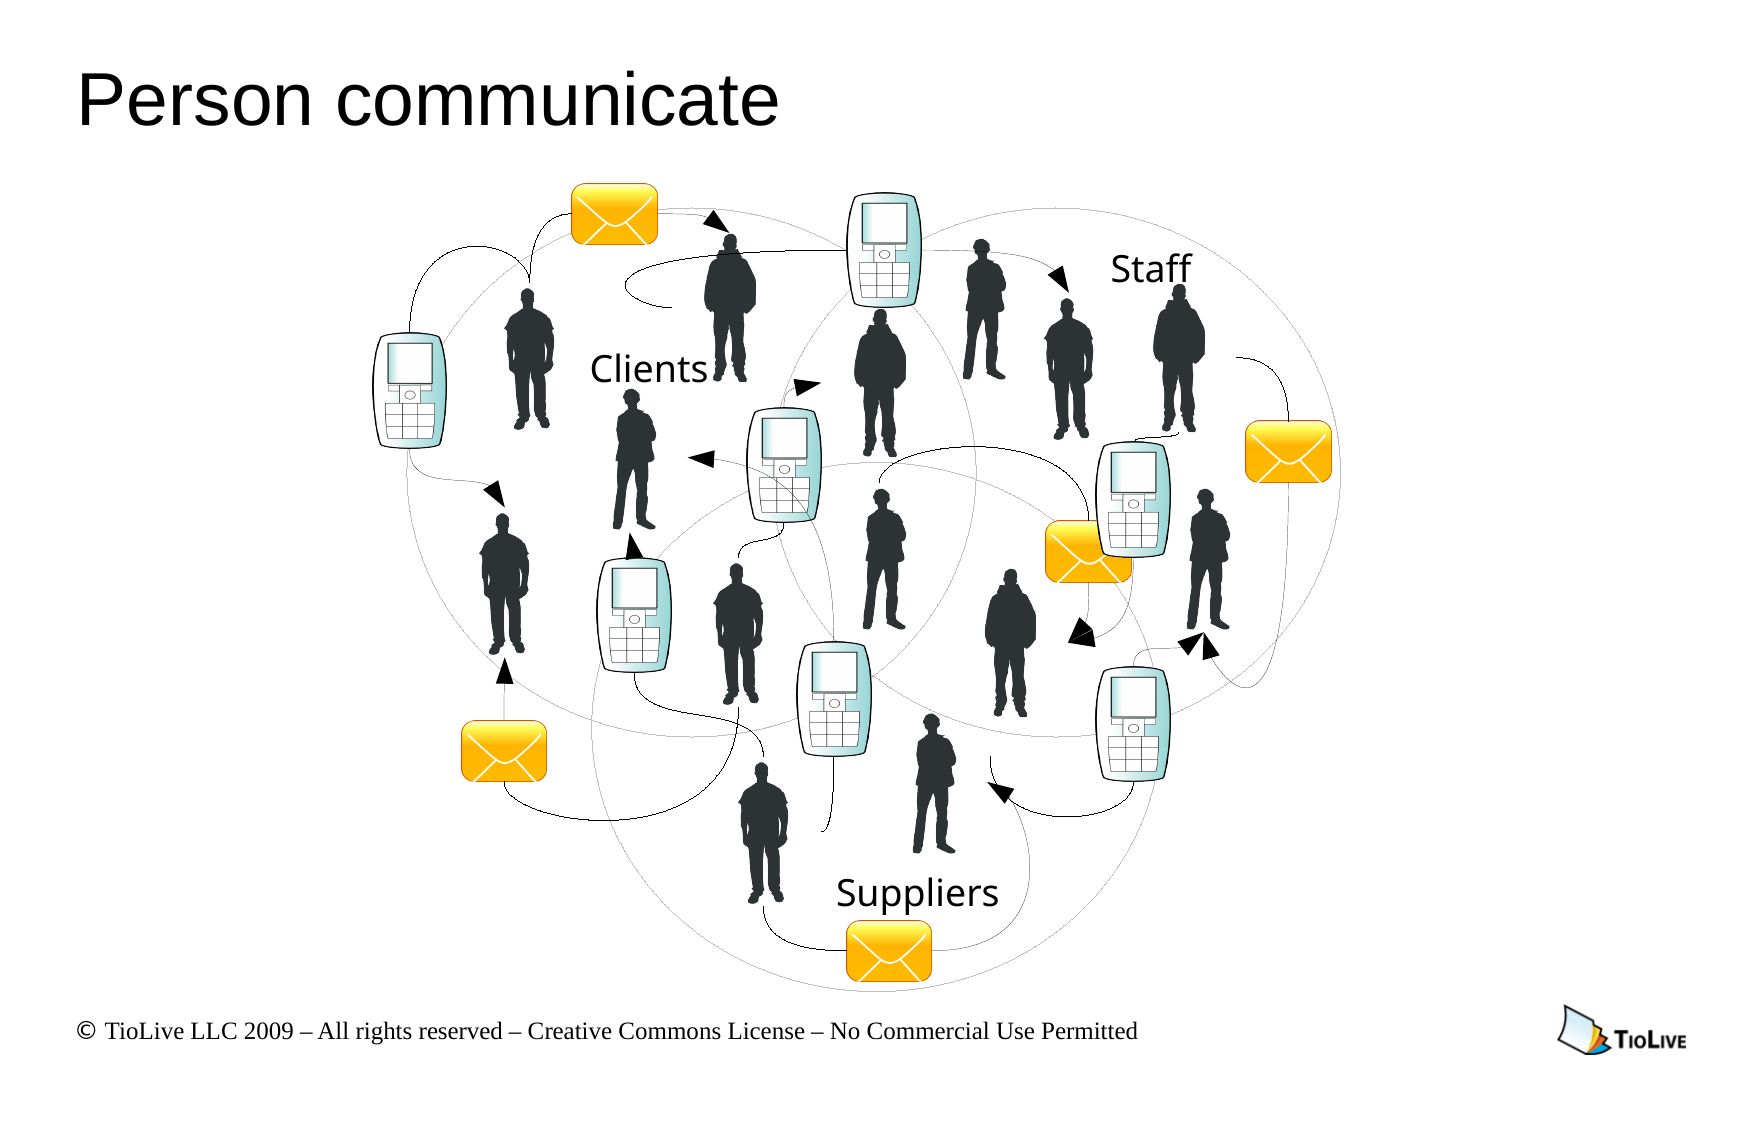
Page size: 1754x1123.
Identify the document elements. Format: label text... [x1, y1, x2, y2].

picture [596, 557, 672, 673]
picture [846, 920, 932, 982]
text_box Clients [688, 383, 699, 397]
picture [461, 720, 547, 782]
picture [746, 467, 812, 524]
picture [680, 192, 1332, 907]
picture [471, 232, 788, 533]
text_box Clients [588, 334, 671, 382]
picture [1557, 1004, 1686, 1055]
text_box Staff [1095, 234, 1190, 292]
text_box Suppliers [821, 858, 979, 921]
picture [446, 507, 563, 658]
picture [1095, 666, 1171, 782]
picture [372, 332, 447, 449]
picture [571, 183, 658, 245]
title Person communicate [76, 57, 1684, 178]
picture [821, 548, 833, 633]
